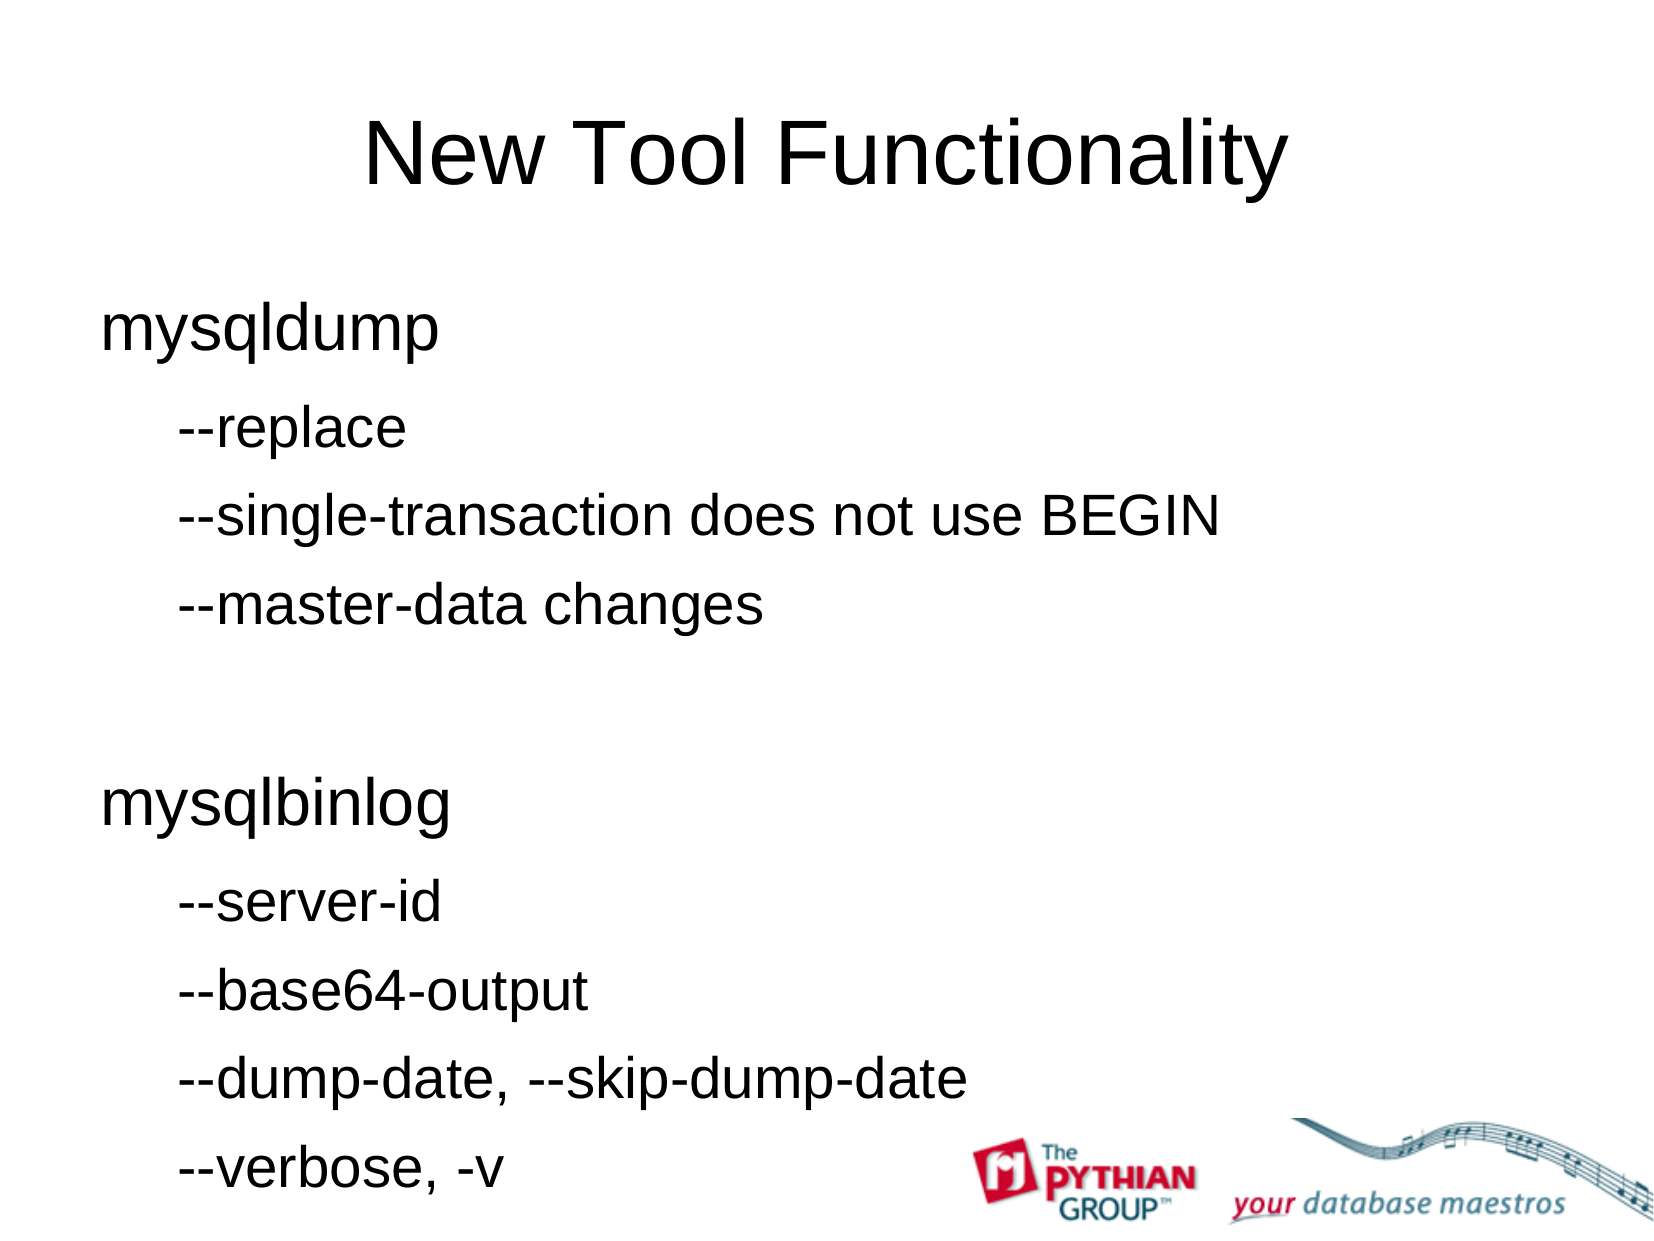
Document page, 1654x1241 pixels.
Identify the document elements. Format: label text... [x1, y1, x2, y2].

title New Tool Functionality [82, 49, 1571, 257]
picture [955, 1118, 1654, 1241]
list mysqldump --replace --single-transaction does not use BEGIN --master-data changes mysqlbinlog --server-id --base64-output --dump-date, --skip-dump-date --verbose, -v [82, 290, 1571, 1221]
